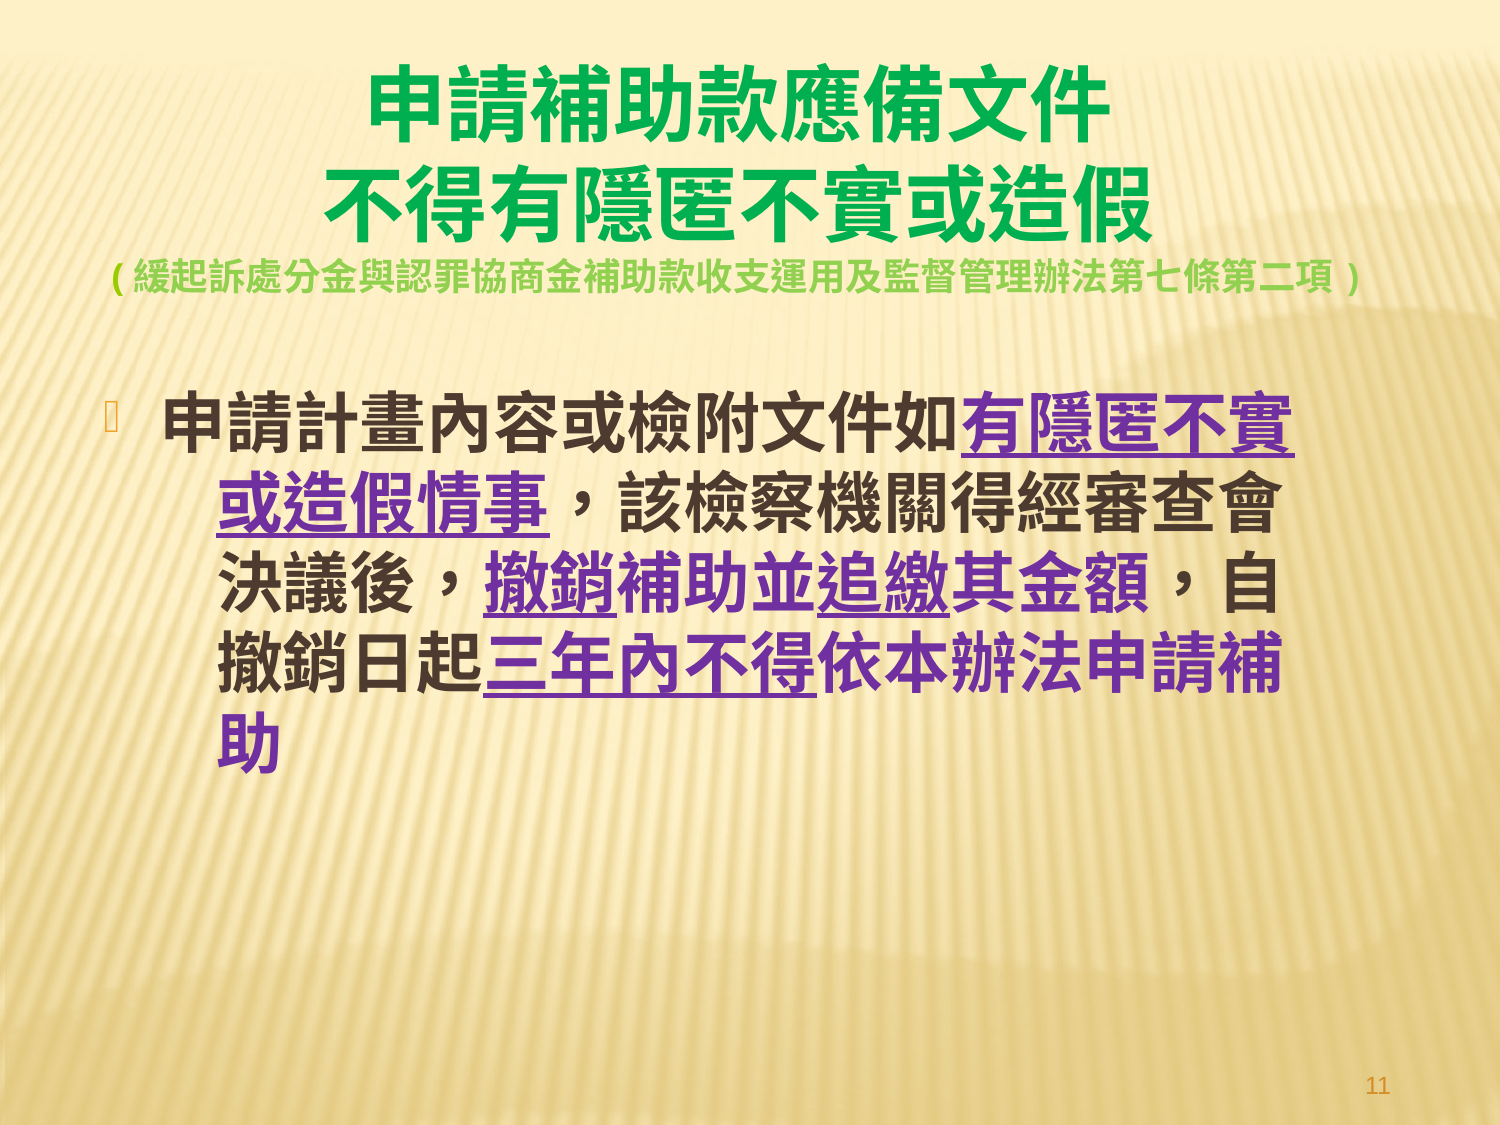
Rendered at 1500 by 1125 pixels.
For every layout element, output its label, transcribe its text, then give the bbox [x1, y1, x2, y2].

title 申請補助款應備文件 不得有隱匿不實或造假 (緩起訴處分金與認罪協商金補助款收支運用及監督管理辦法第七條第二項) [41, 45, 1436, 291]
text_box 11 [1350, 1061, 1475, 1103]
list 申請計畫內容或檢附文件如有隱匿不實或造假情事，該檢察機關得經審查會決議後，撤銷補助並追繳其金額，自撤銷日起三年內不得依本辦法申請補助 [88, 373, 1314, 1059]
